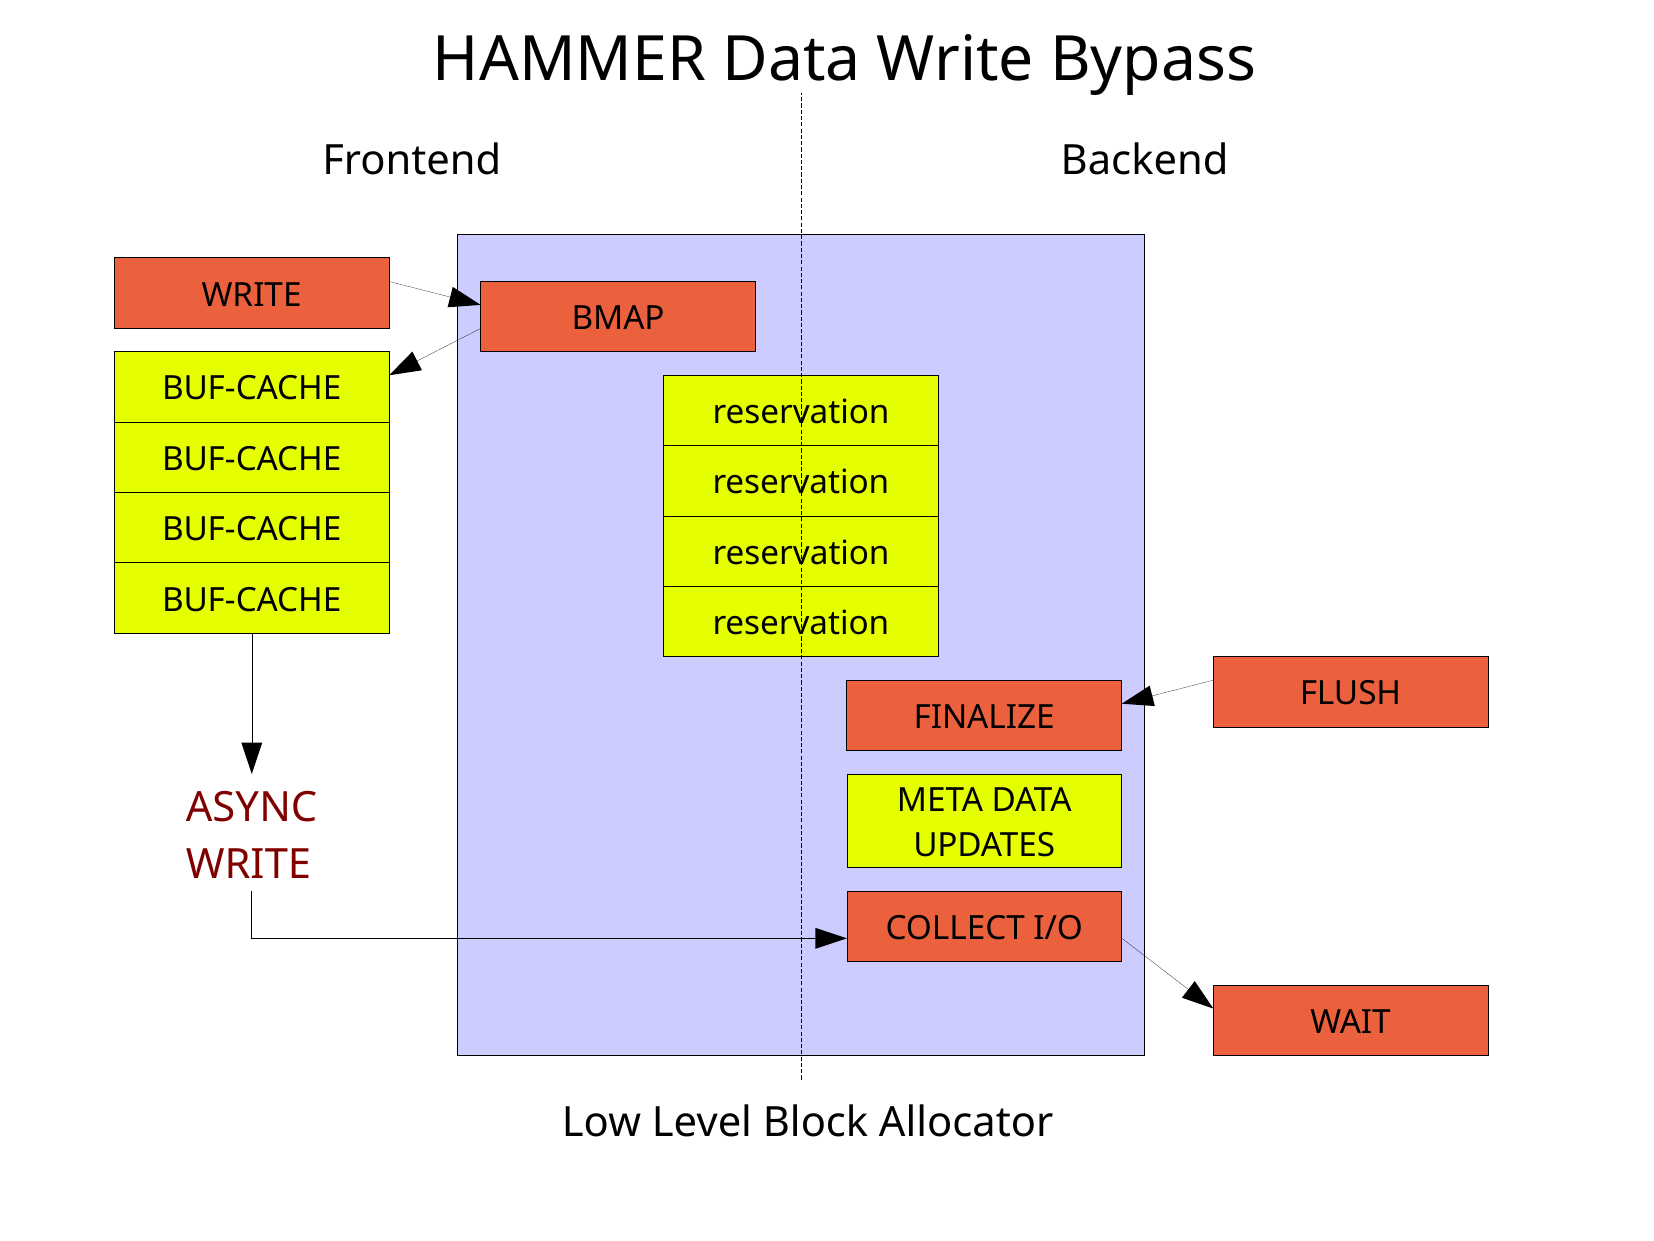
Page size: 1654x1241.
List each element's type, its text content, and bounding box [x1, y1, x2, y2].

text_box [457, 234, 1145, 955]
text_box BUF-CACHE [114, 562, 390, 634]
text_box BMAP [480, 281, 756, 352]
text_box reservation [663, 445, 939, 517]
text_box reservation [663, 375, 939, 445]
text_box HAMMER Data Write Bypass [114, 9, 1575, 104]
text_box BUF-CACHE [114, 492, 390, 562]
text_box FINALIZE [846, 680, 1122, 751]
text_box Backend [966, 120, 1323, 197]
text_box reservation [663, 517, 939, 586]
text_box ASYNC WRITE [119, 766, 385, 901]
text_box WRITE [114, 257, 390, 329]
text_box reservation [663, 586, 939, 657]
text_box BUF-CACHE [114, 422, 390, 492]
text_box META DATA UPDATES [847, 774, 1122, 868]
text_box Frontend [233, 120, 591, 197]
text_box FLUSH [1213, 656, 1489, 728]
text_box [457, 939, 1145, 1056]
text_box COLLECT I/O [847, 891, 1122, 962]
text_box WAIT [1213, 985, 1489, 1056]
text_box BUF-CACHE [114, 351, 390, 422]
text_box Low Level Block Allocator [509, 1082, 1106, 1159]
text_box [457, 306, 480, 339]
